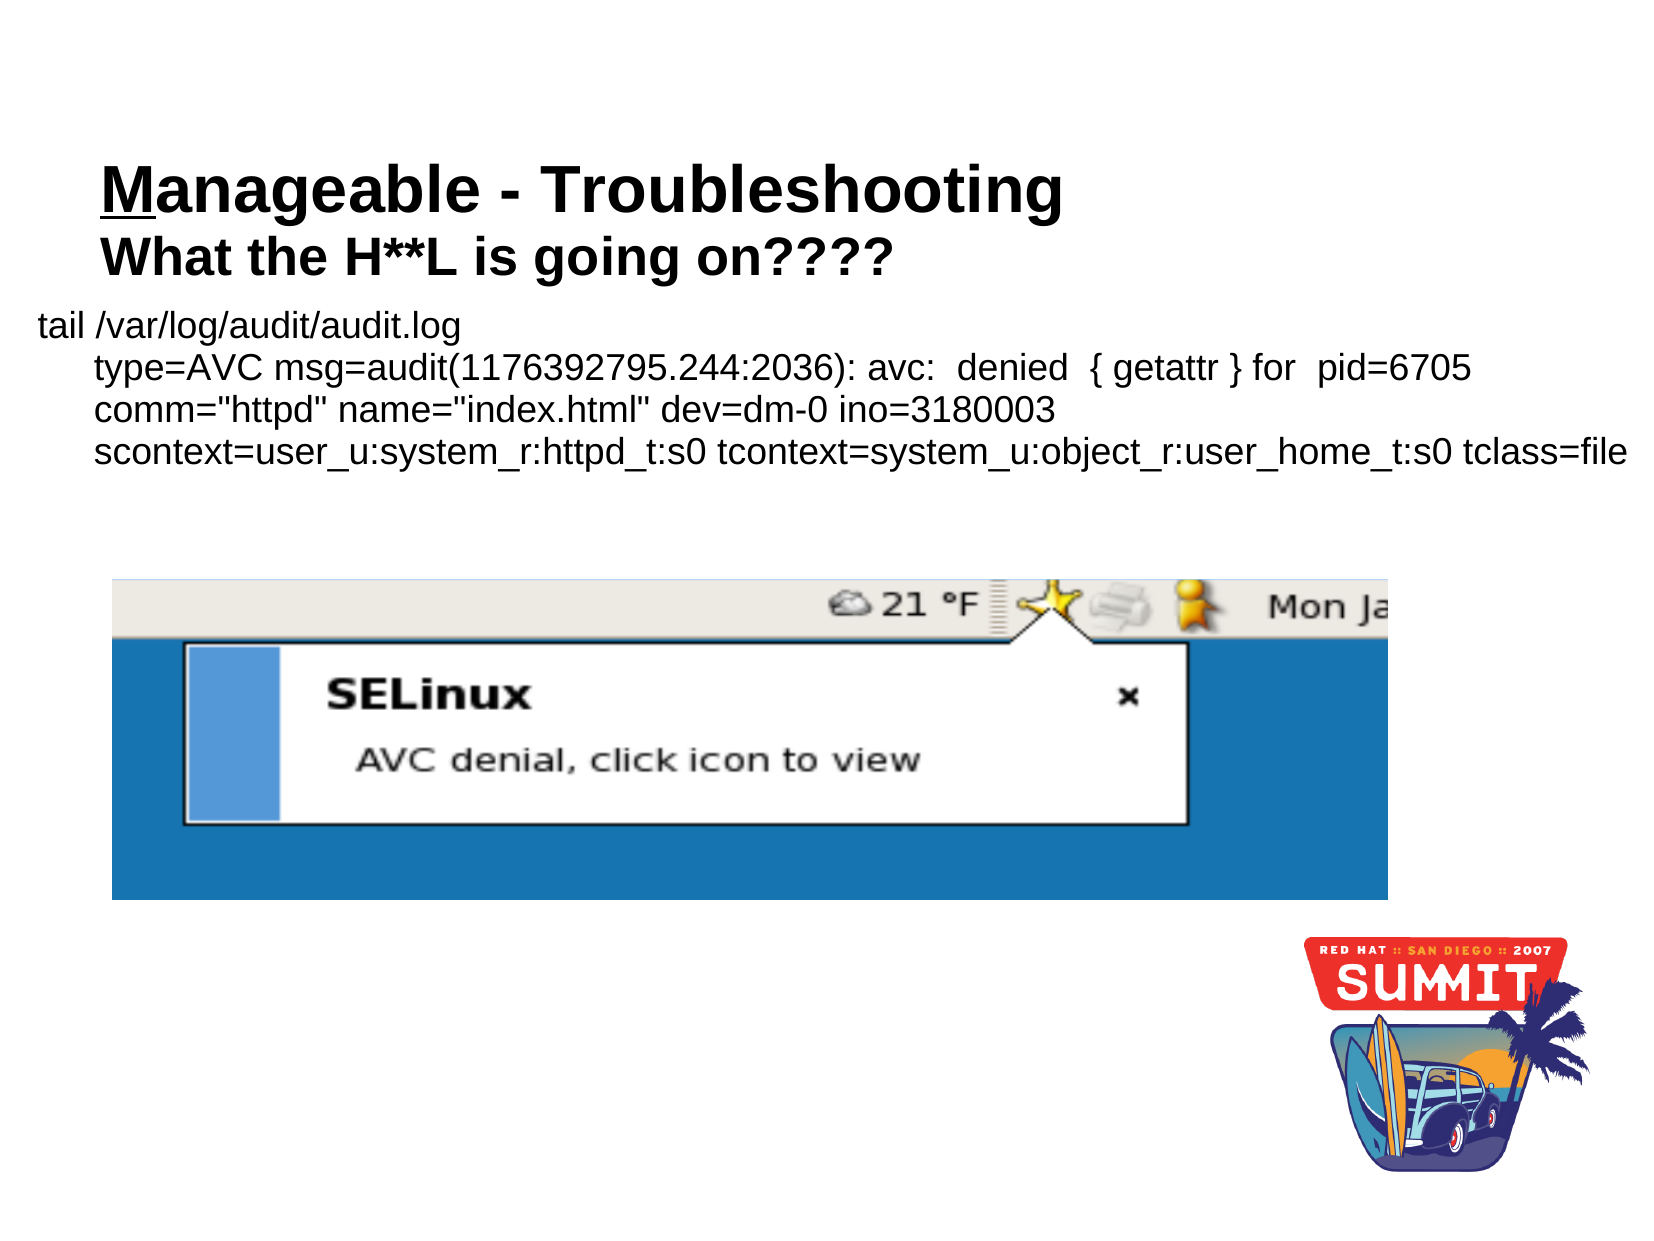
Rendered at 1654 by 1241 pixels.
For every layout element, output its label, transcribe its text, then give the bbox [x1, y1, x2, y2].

title Manageable - Troubleshooting What the H**L is going on???? [100, 141, 1506, 298]
picture [1304, 937, 1590, 1172]
list tail /var/log/audit/audit.log type=AVC msg=audit(1176392795.244:2036): avc: denied { getattr } for pid=6705 comm="httpd" name="index.html" dev=dm-0 ino=3180003 scontext=user_u:system_r:httpd_t:s0 tcontext=system_u:object_r:user_home_t:s0 tclass=file [37, 304, 1651, 563]
picture [112, 579, 1388, 901]
